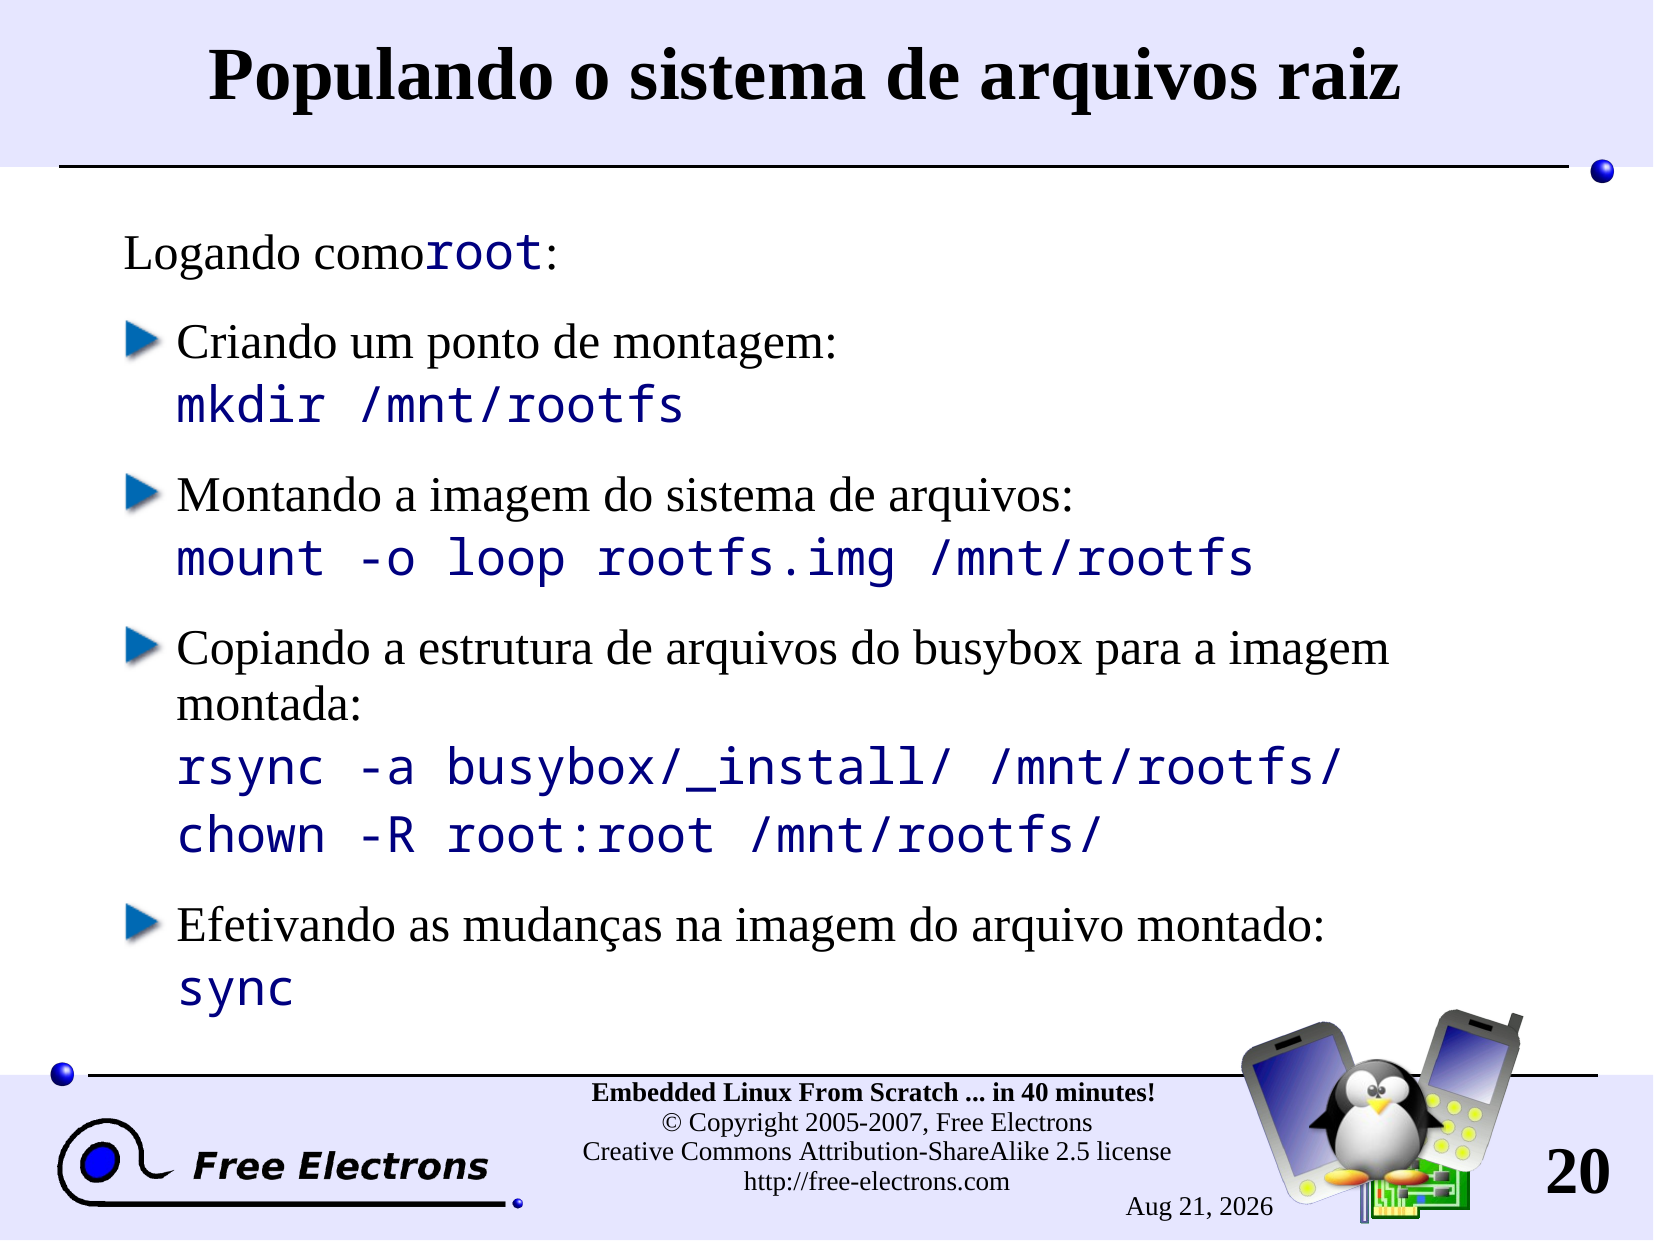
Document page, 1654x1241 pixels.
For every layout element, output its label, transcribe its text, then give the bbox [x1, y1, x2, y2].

picture [1231, 1007, 1538, 1241]
list Logando comoroot: Criando um ponto de montagem: mkdir /mnt/rootfs Montando a imagem do sistema de arquivos: mount -o loop rootfs.img /mnt/rootfs Copiando a estrutura de arquivos do busybox para a imagem montada: rsync -a busybox/_install/ /mnt/rootfs/ chown -R root:root /mnt/rootfs/ Efetivando as mudanças na imagem do arquivo montado: sync [105, 216, 1518, 1066]
title Populando o sistema de arquivos raiz [60, 25, 1551, 124]
picture [50, 1107, 527, 1216]
